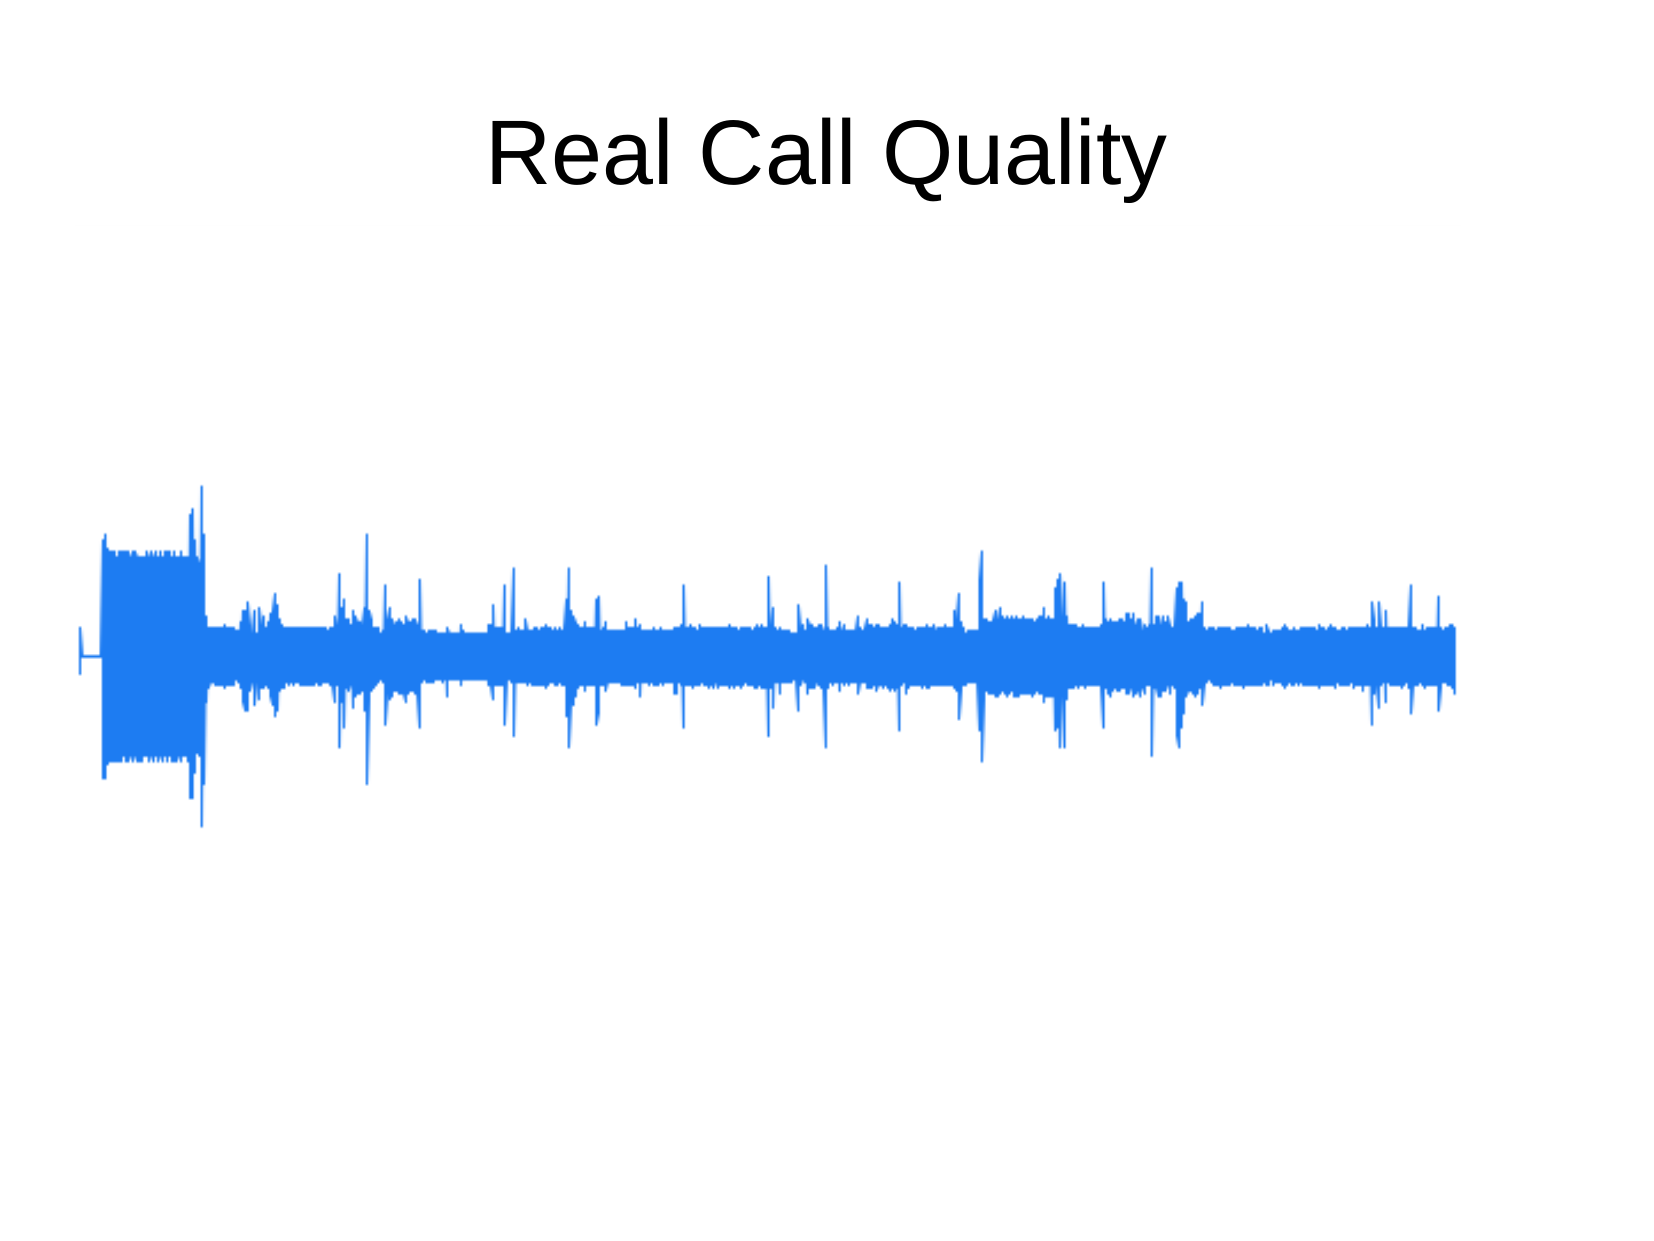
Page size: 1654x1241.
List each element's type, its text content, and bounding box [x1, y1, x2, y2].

title Real Call Quality [82, 49, 1571, 257]
picture [75, 224, 1461, 1088]
